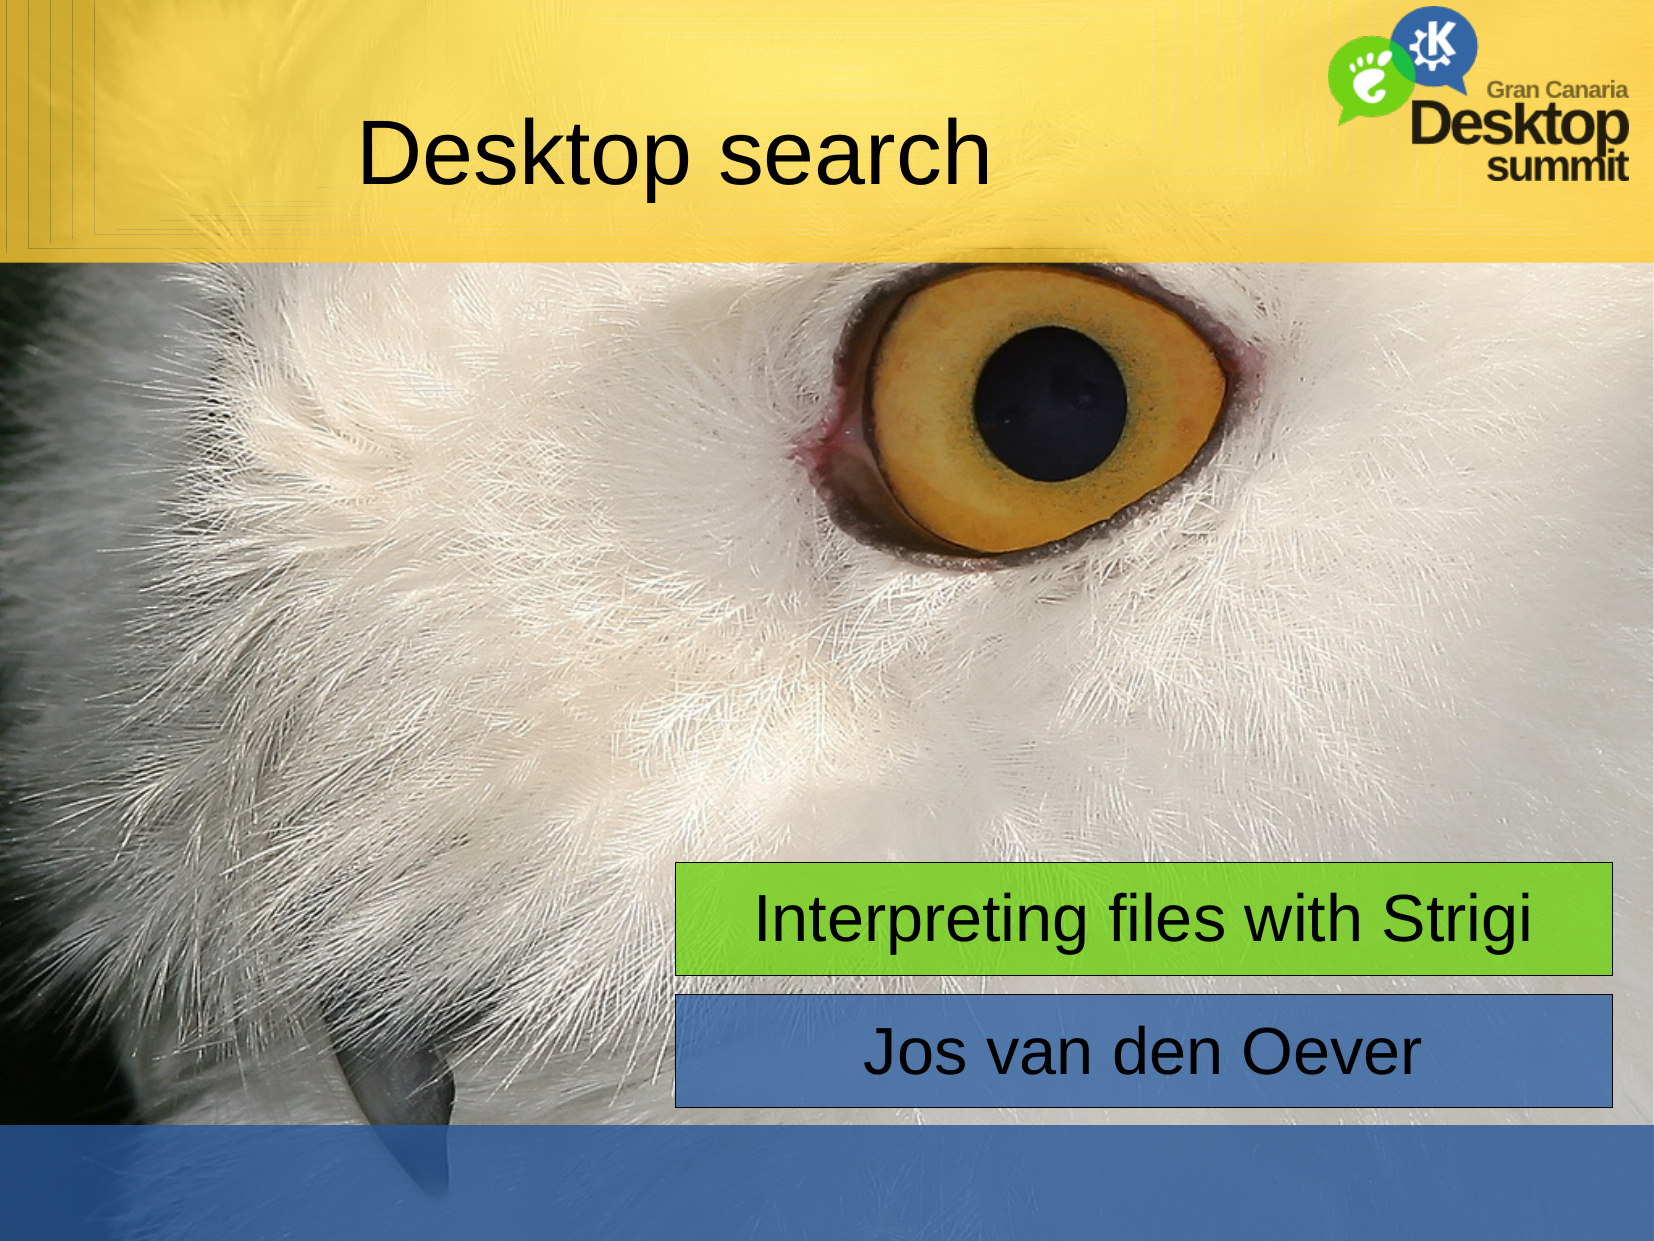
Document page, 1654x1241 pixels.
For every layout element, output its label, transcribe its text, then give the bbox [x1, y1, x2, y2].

picture [1328, 6, 1629, 181]
title Desktop search [37, 49, 1313, 257]
text_box Interpreting files with Strigi [675, 862, 1613, 976]
text_box Jos van den Oever [675, 994, 1613, 1108]
picture [0, 263, 1654, 1125]
